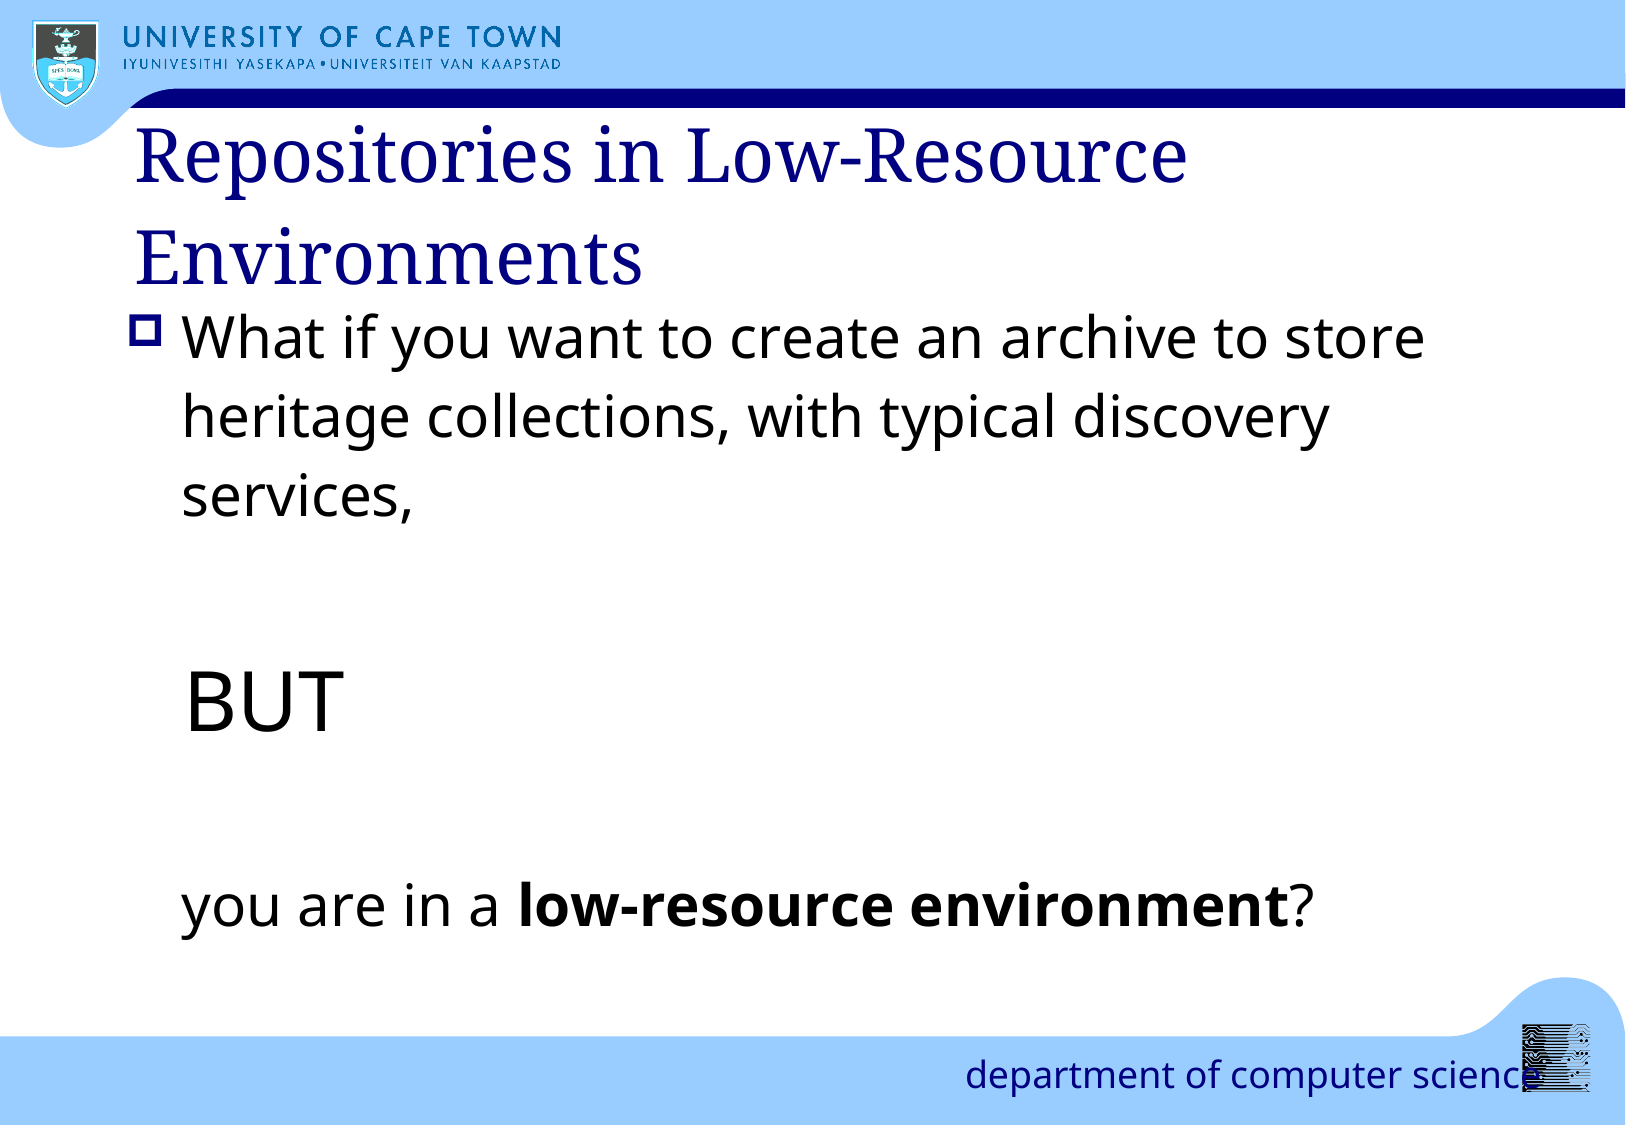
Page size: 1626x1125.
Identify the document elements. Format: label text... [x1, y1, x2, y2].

list What if you want to create an archive to store heritage collections, with typical discovery services, BUT you are in a low-resource environment? [125, 296, 1570, 949]
picture [1526, 1070, 1536, 1076]
picture [1522, 1024, 1591, 1092]
picture [120, 23, 563, 71]
title Repositories in Low-Resource Environments [134, 140, 1571, 268]
